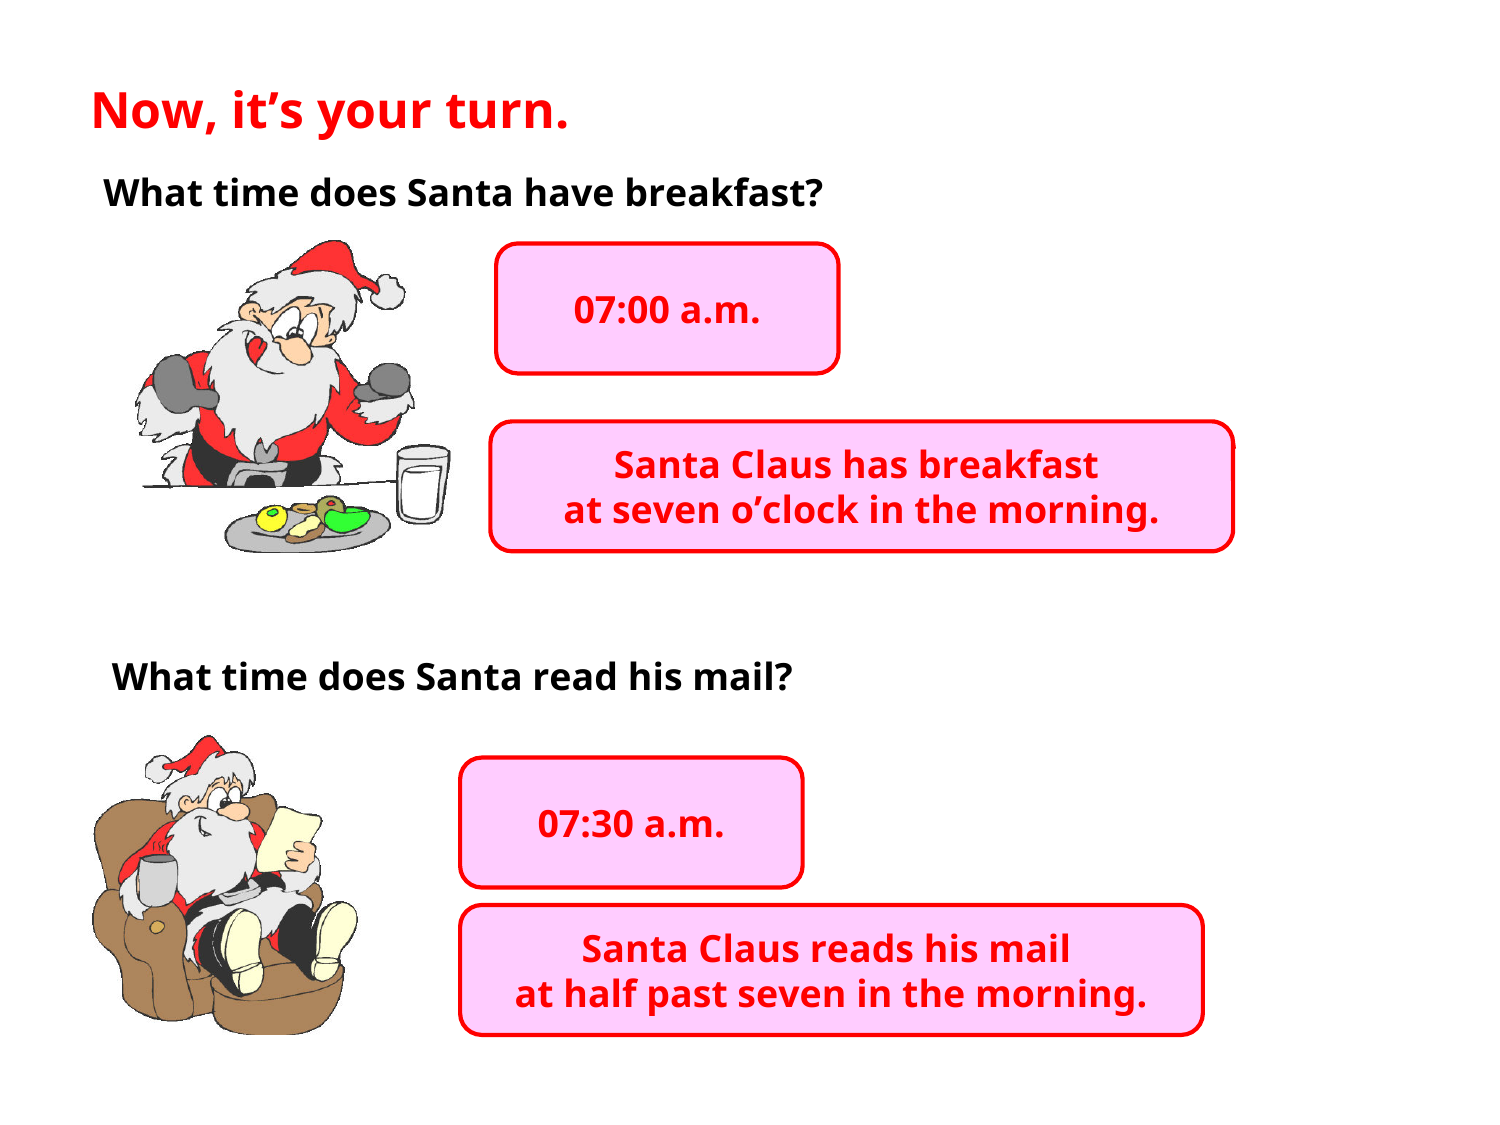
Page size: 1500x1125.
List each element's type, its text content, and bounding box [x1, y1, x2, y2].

title Now, it’s your turn. [75, 45, 1426, 173]
text_box Santa Claus reads his mail at half past seven in the morning. [460, 904, 1203, 1035]
text_box 07:30 a.m. [460, 757, 803, 888]
text_box What time does Santa read his mail? [97, 645, 1255, 706]
text_box 07:00 a.m. [496, 243, 839, 374]
picture [135, 222, 461, 553]
picture [88, 727, 364, 1035]
text_box Santa Claus has breakfast at seven o’clock in the morning. [490, 421, 1234, 552]
text_box What time does Santa have breakfast? [88, 160, 1247, 222]
